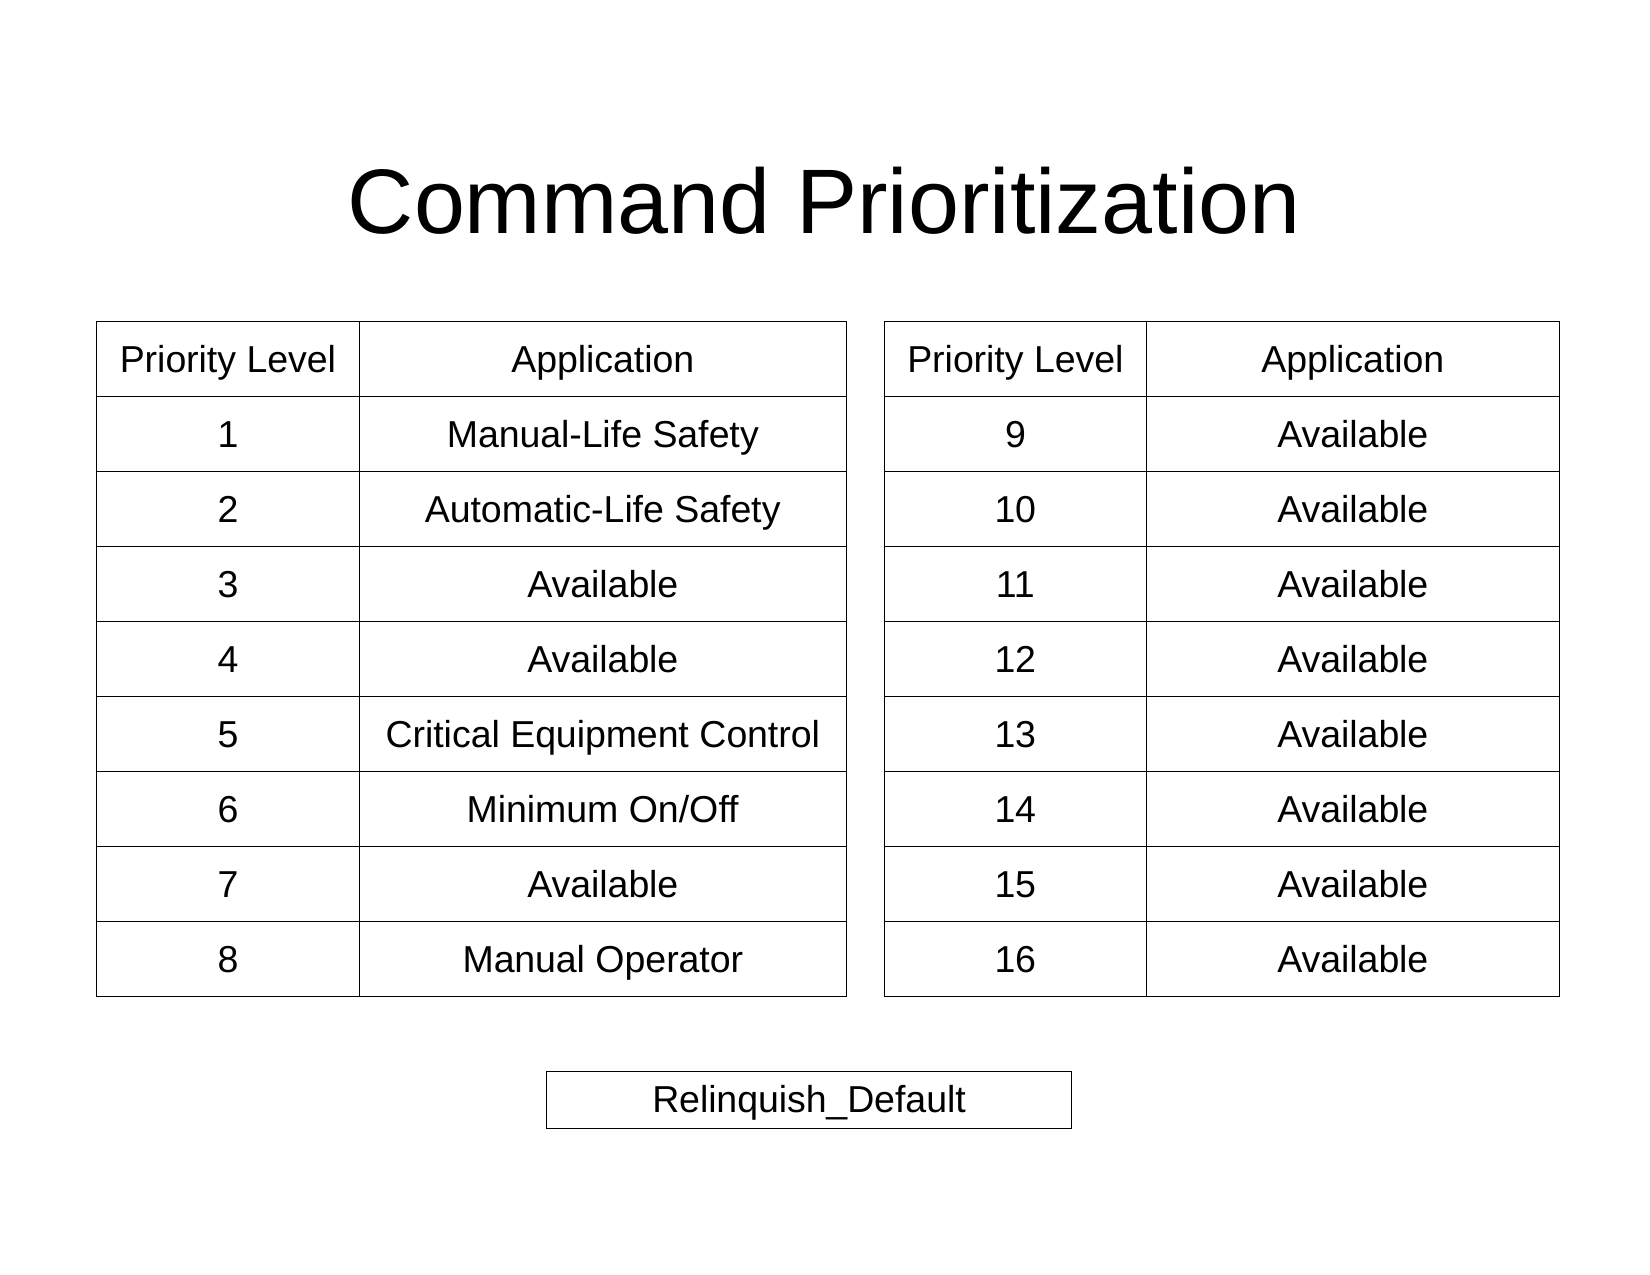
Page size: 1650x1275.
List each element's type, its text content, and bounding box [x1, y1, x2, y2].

text_box 5 [96, 696, 359, 771]
text_box 9 [884, 396, 1146, 471]
text_box Available [359, 547, 847, 621]
text_box 8 [96, 921, 359, 997]
text_box 4 [96, 621, 359, 696]
text_box 12 [884, 621, 1146, 696]
text_box Available [359, 621, 847, 696]
text_box Automatic-Life Safety [359, 471, 847, 547]
text_box Critical Equipment Control [359, 696, 847, 771]
text_box 16 [884, 921, 1146, 997]
text_box Application [359, 321, 847, 396]
text_box 1 [96, 396, 359, 471]
text_box Available [1146, 696, 1560, 771]
text_box Relinquish_Default [546, 1071, 1072, 1129]
text_box 11 [884, 547, 1146, 621]
title Command Prioritization [135, 105, 1515, 299]
text_box Available [1146, 846, 1560, 921]
text_box Available [1146, 771, 1560, 846]
text_box Available [1146, 621, 1560, 696]
text_box Available [359, 846, 847, 921]
text_box 15 [884, 846, 1146, 921]
text_box 14 [884, 771, 1146, 846]
text_box Application [1146, 321, 1560, 396]
text_box 13 [884, 696, 1146, 771]
text_box Priority Level [884, 321, 1146, 396]
text_box 2 [96, 471, 359, 547]
text_box Manual Operator [359, 921, 847, 997]
text_box 3 [96, 547, 359, 621]
text_box Manual-Life Safety [359, 396, 847, 471]
text_box 10 [884, 471, 1146, 547]
text_box 6 [96, 771, 359, 846]
text_box Minimum On/Off [359, 771, 847, 846]
text_box 7 [96, 846, 359, 921]
text_box Available [1146, 547, 1560, 621]
text_box Available [1146, 471, 1560, 547]
text_box Available [1146, 396, 1560, 471]
text_box Priority Level [96, 321, 359, 396]
text_box Available [1146, 921, 1560, 997]
